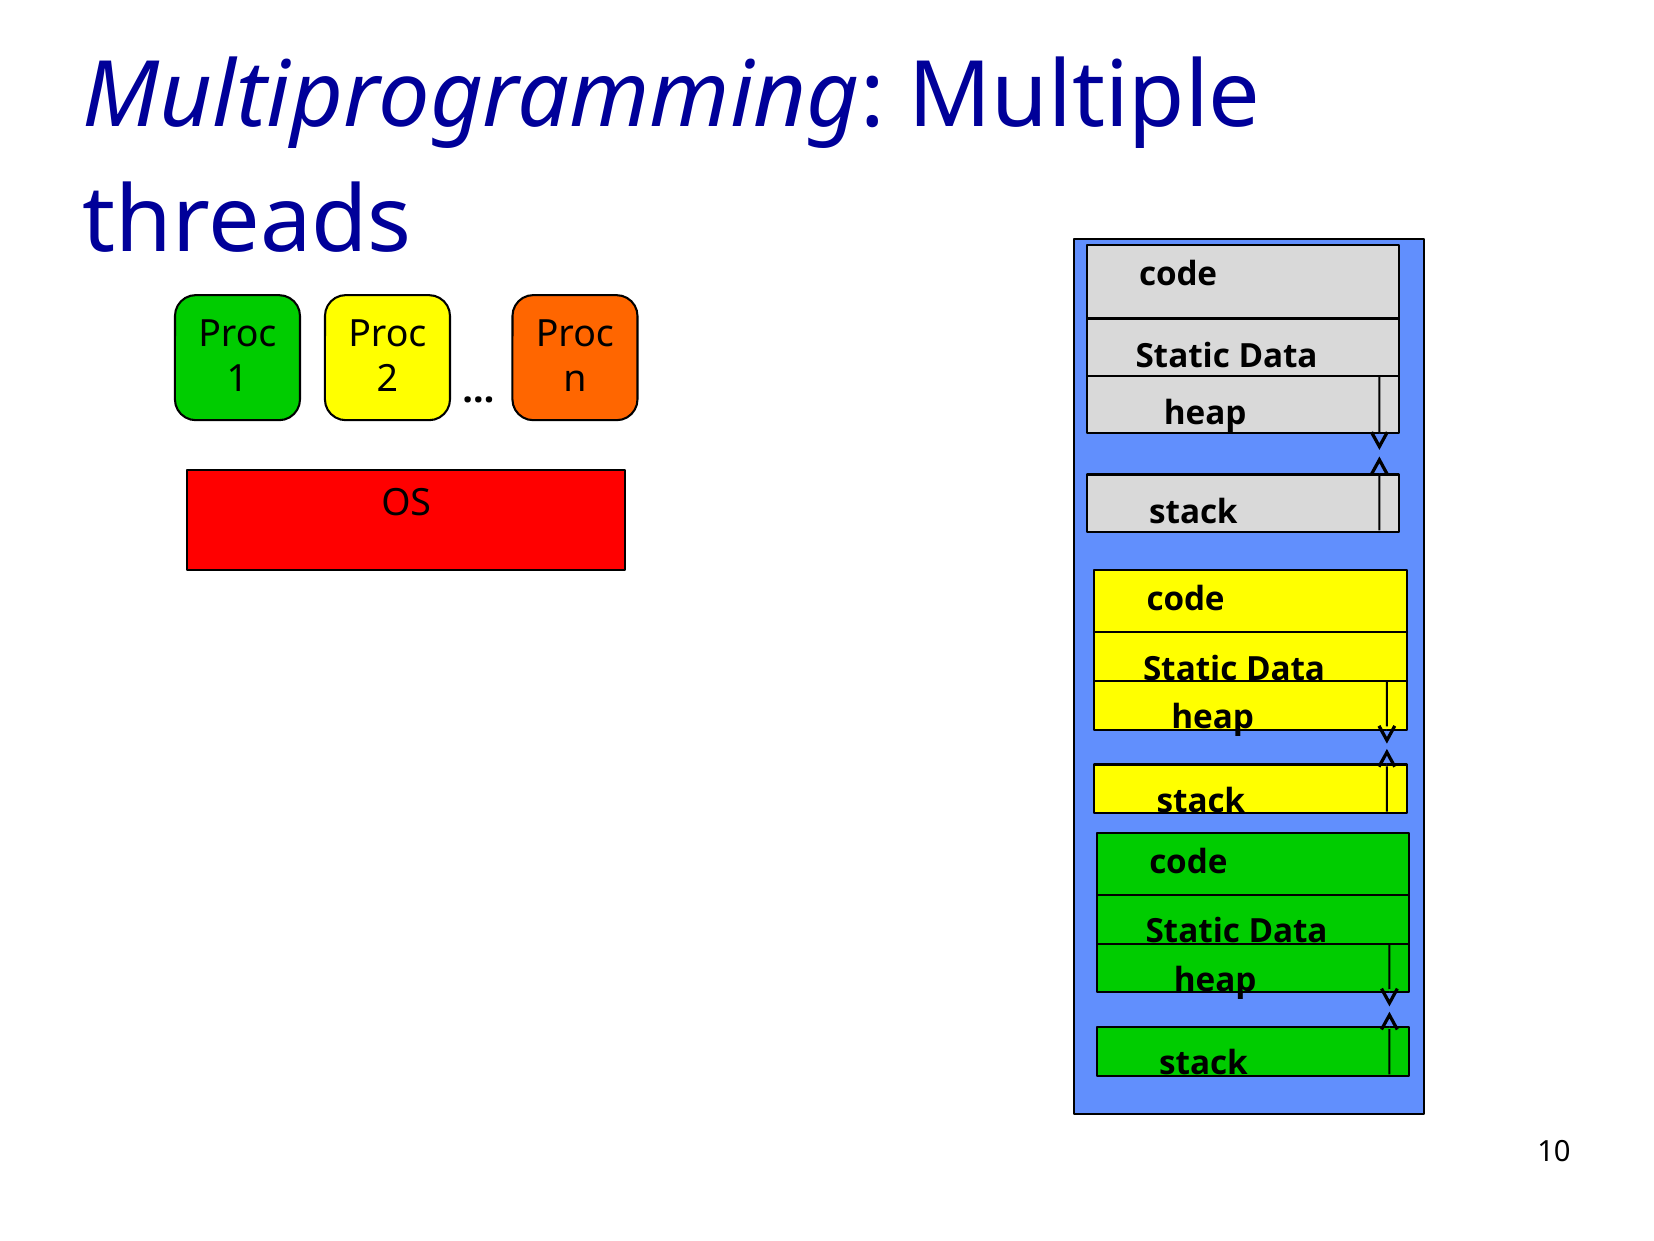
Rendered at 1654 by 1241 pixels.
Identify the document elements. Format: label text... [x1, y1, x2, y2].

text_box stack [1141, 771, 1260, 827]
text_box heap [1156, 687, 1269, 743]
text_box Proc 2 [324, 295, 451, 421]
text_box heap [1149, 384, 1262, 439]
text_box code [1134, 832, 1243, 888]
text_box heap [1159, 950, 1272, 1006]
text_box Static Data [1128, 639, 1341, 681]
text_box Proc 1 [174, 295, 301, 421]
text_box [1074, 238, 1425, 1114]
text_box Static Data [1130, 902, 1343, 943]
text_box code [1131, 569, 1240, 625]
text_box stack [1144, 1034, 1263, 1089]
text_box stack [1134, 482, 1253, 538]
text_box Static Data [1120, 326, 1333, 375]
text_box Proc n [512, 295, 638, 421]
text_box … [447, 357, 510, 418]
title Multiprogramming: Multiple threads [82, 49, 1571, 257]
text_box code [1124, 244, 1233, 300]
text_box OS [187, 470, 625, 571]
